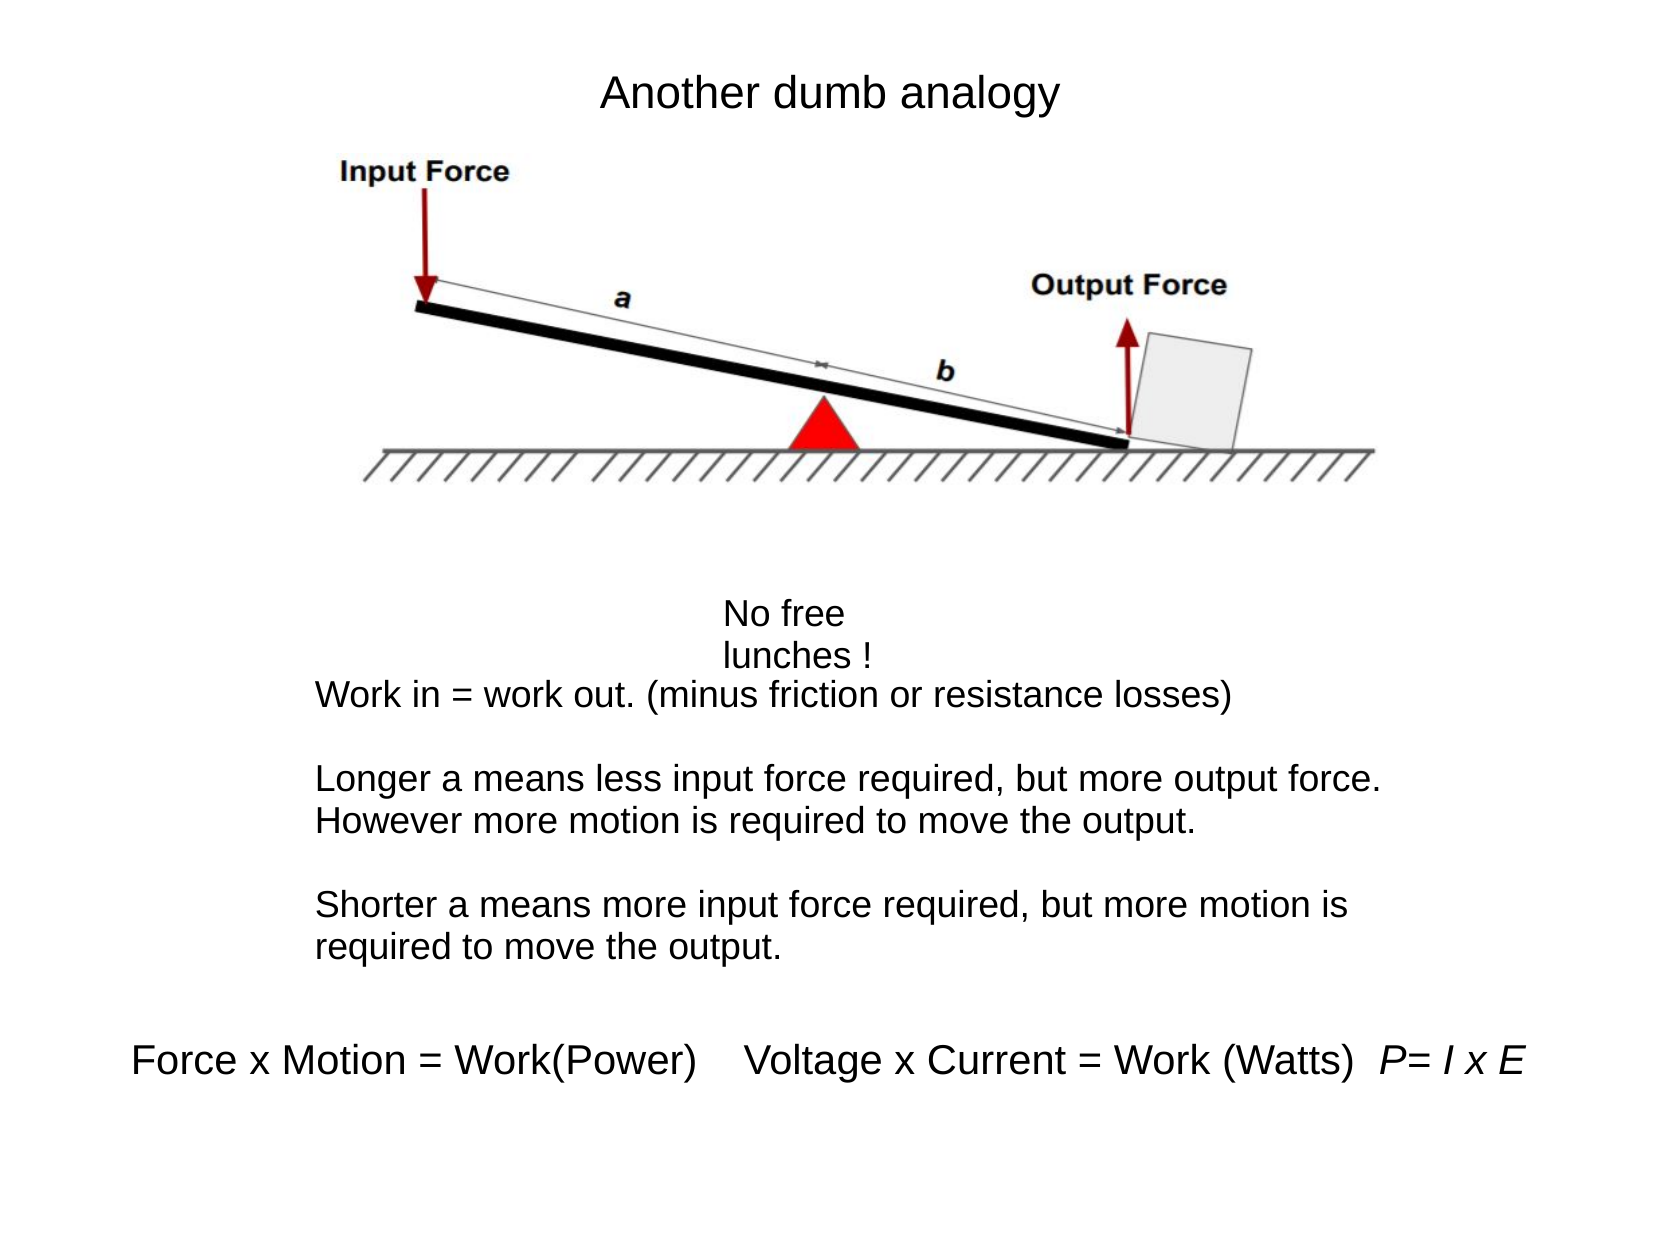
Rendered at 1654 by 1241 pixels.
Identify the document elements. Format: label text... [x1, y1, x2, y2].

picture [315, 153, 1396, 526]
text_box Work in = work out. (minus friction or resistance losses) Longer a means less input force required, but more output force. However more motion is required to move the output. Shorter a means more input force required, but more motion is required to move the output. [300, 665, 1413, 976]
text_box No free lunches ! [708, 585, 1021, 661]
text_box Another dumb analogy [585, 60, 1076, 126]
text_box Force x Motion = Work(Power) Voltage x Current = Work (Watts) P= I x E [116, 1029, 1587, 1184]
